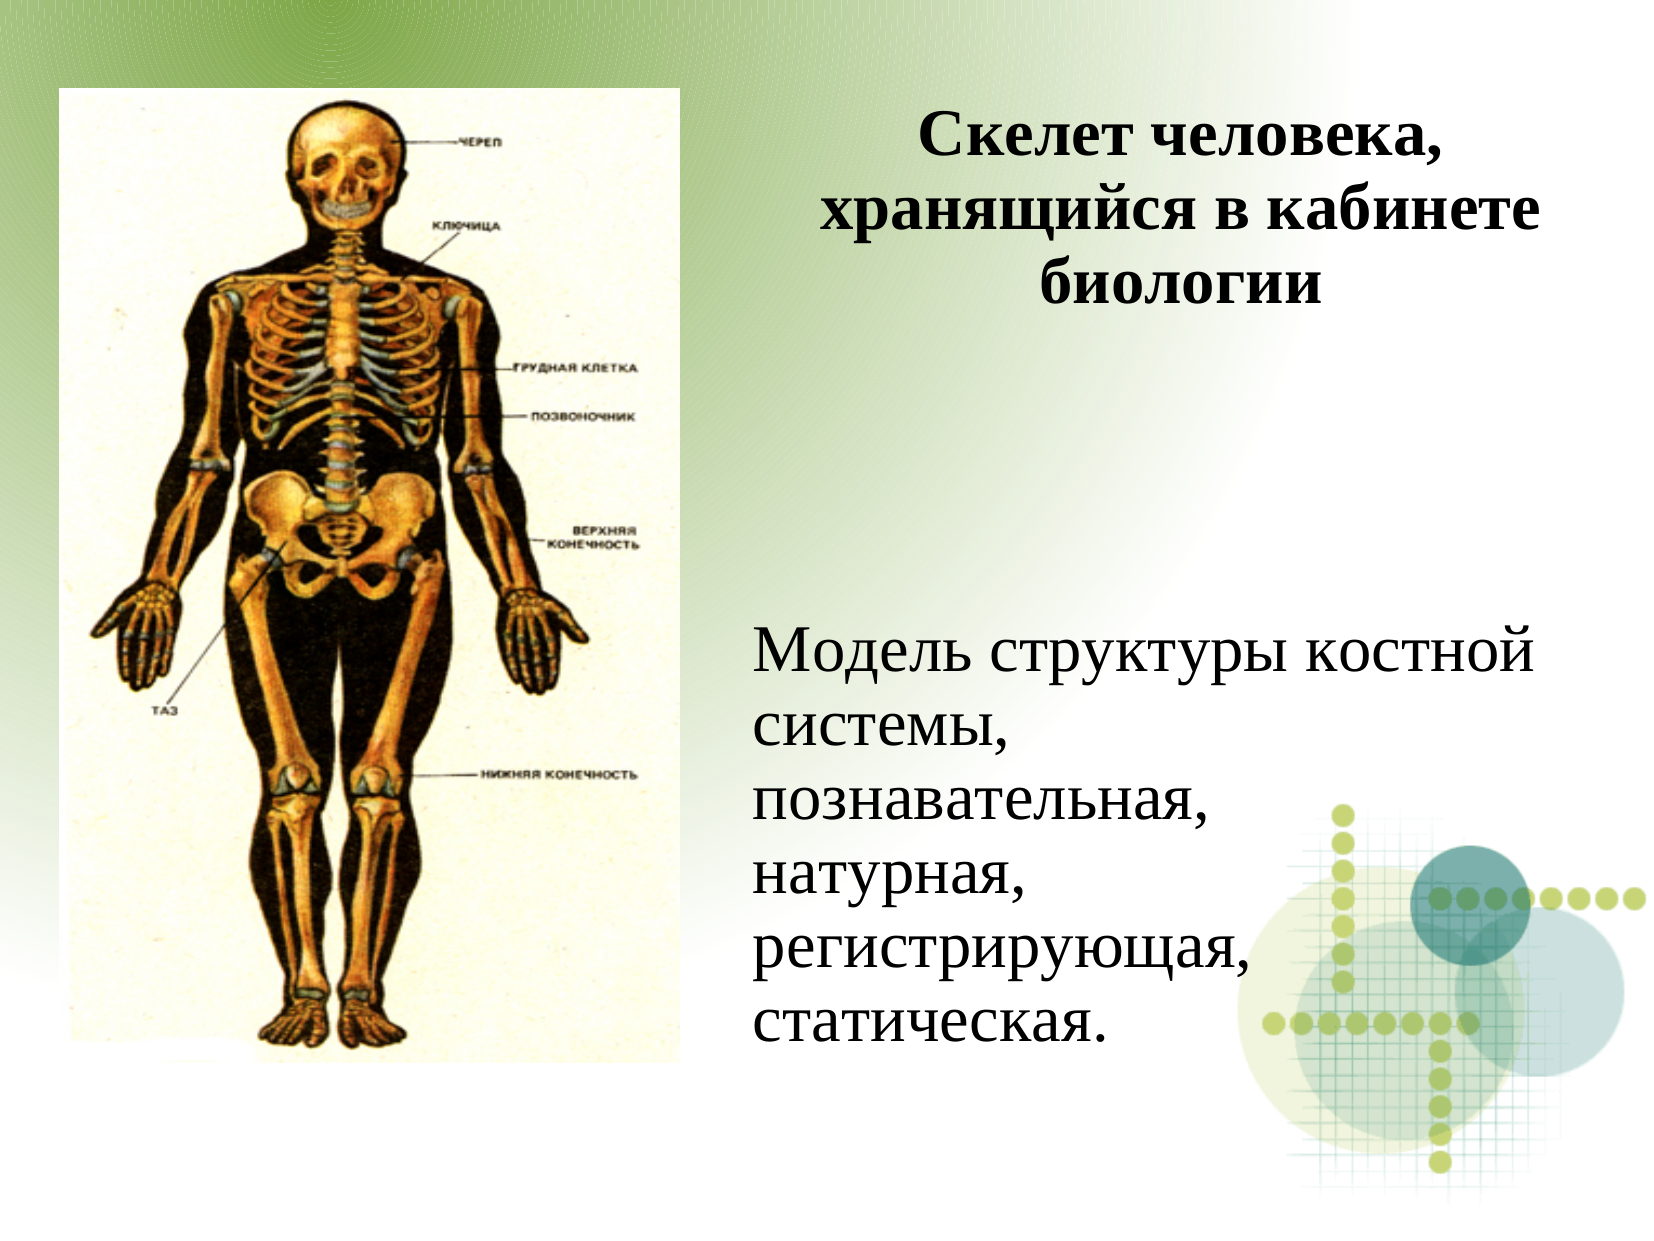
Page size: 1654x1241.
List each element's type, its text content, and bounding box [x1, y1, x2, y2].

text_box Скелет человека, хранящийся в кабинете биологии [797, 88, 1565, 326]
picture [59, 88, 680, 1063]
picture [1224, 792, 1654, 1211]
text_box Модель структуры костной системы, познавательная, натурная, регистрирующая, статическая. [738, 604, 1625, 1064]
